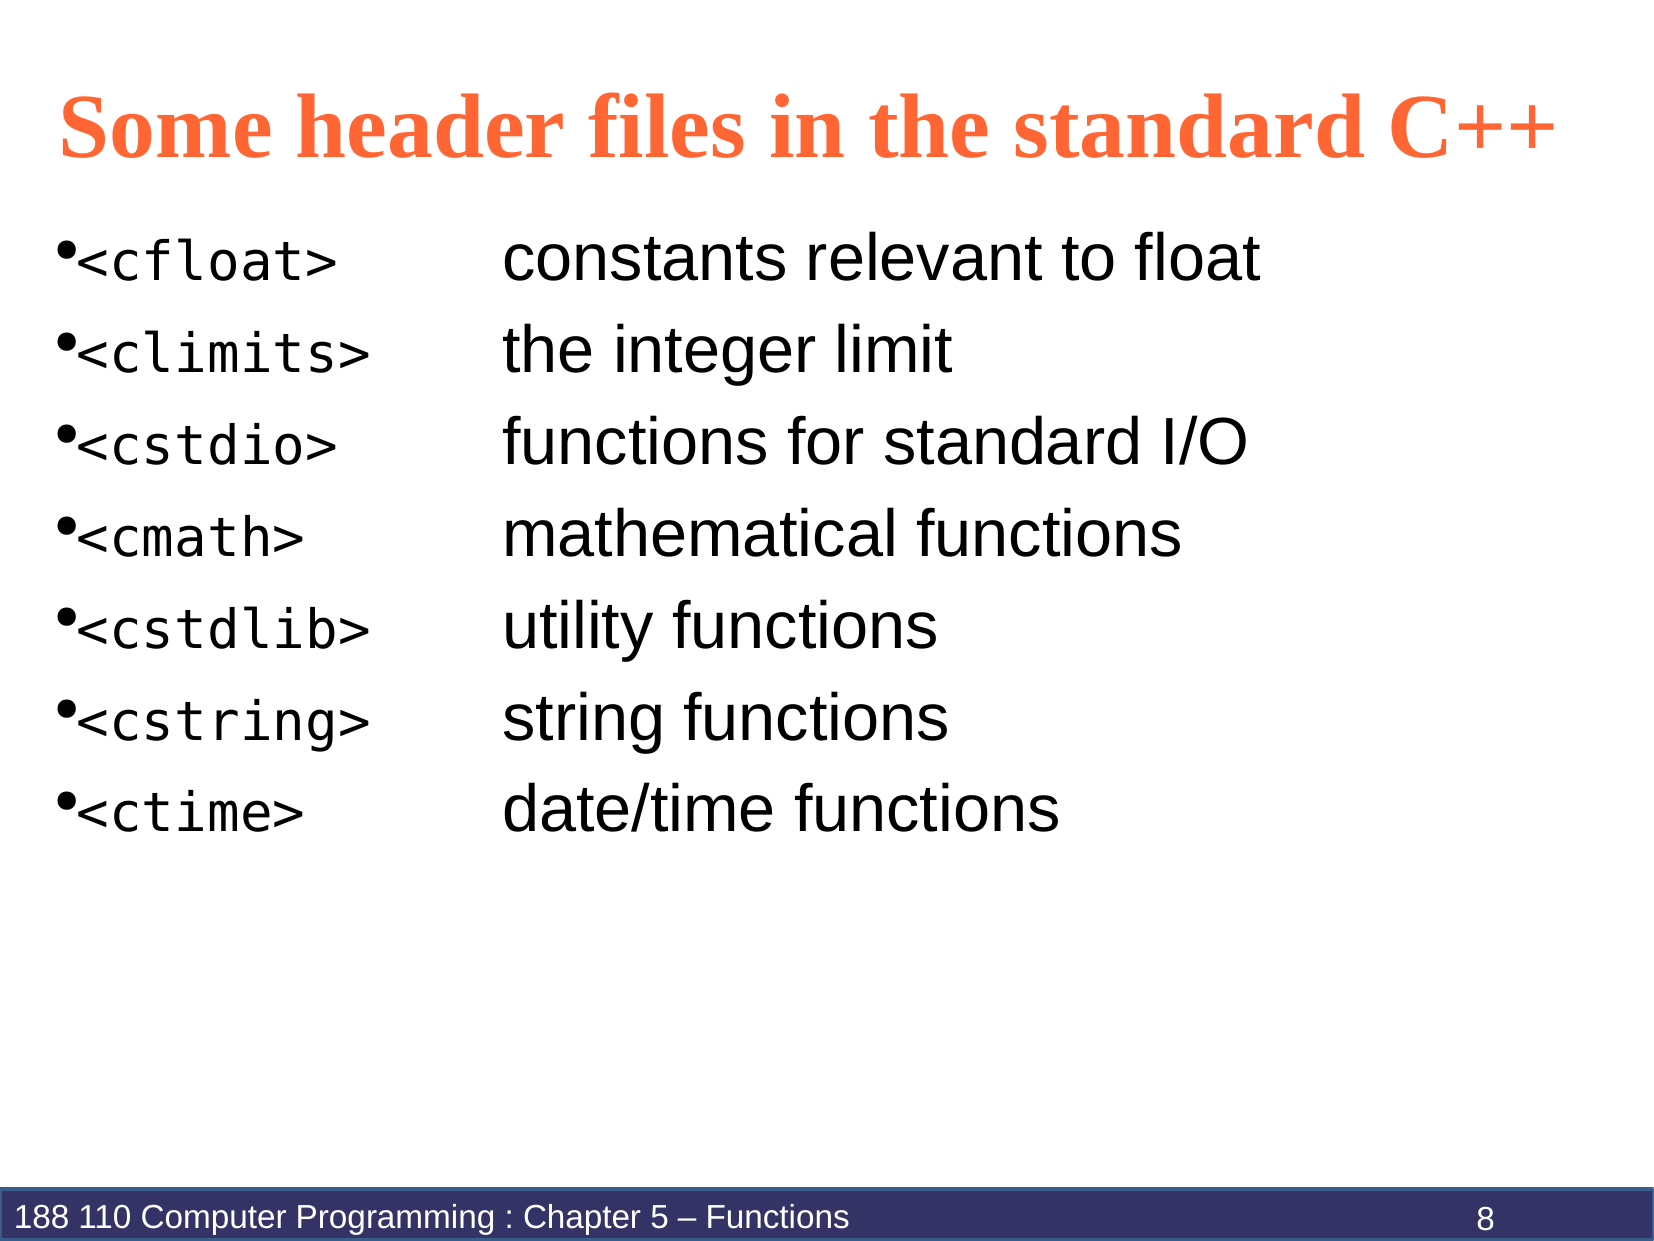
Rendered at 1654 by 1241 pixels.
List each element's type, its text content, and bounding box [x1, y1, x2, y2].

title Some header files in the standard C++ [58, 53, 1594, 189]
list <cfloat> constants relevant to float <climits> the integer limit <cstdio> functions for standard I/O <cmath> mathematical functions <cstdlib> utility functions <cstring> string functions <ctime> date/time functions [56, 214, 1591, 856]
